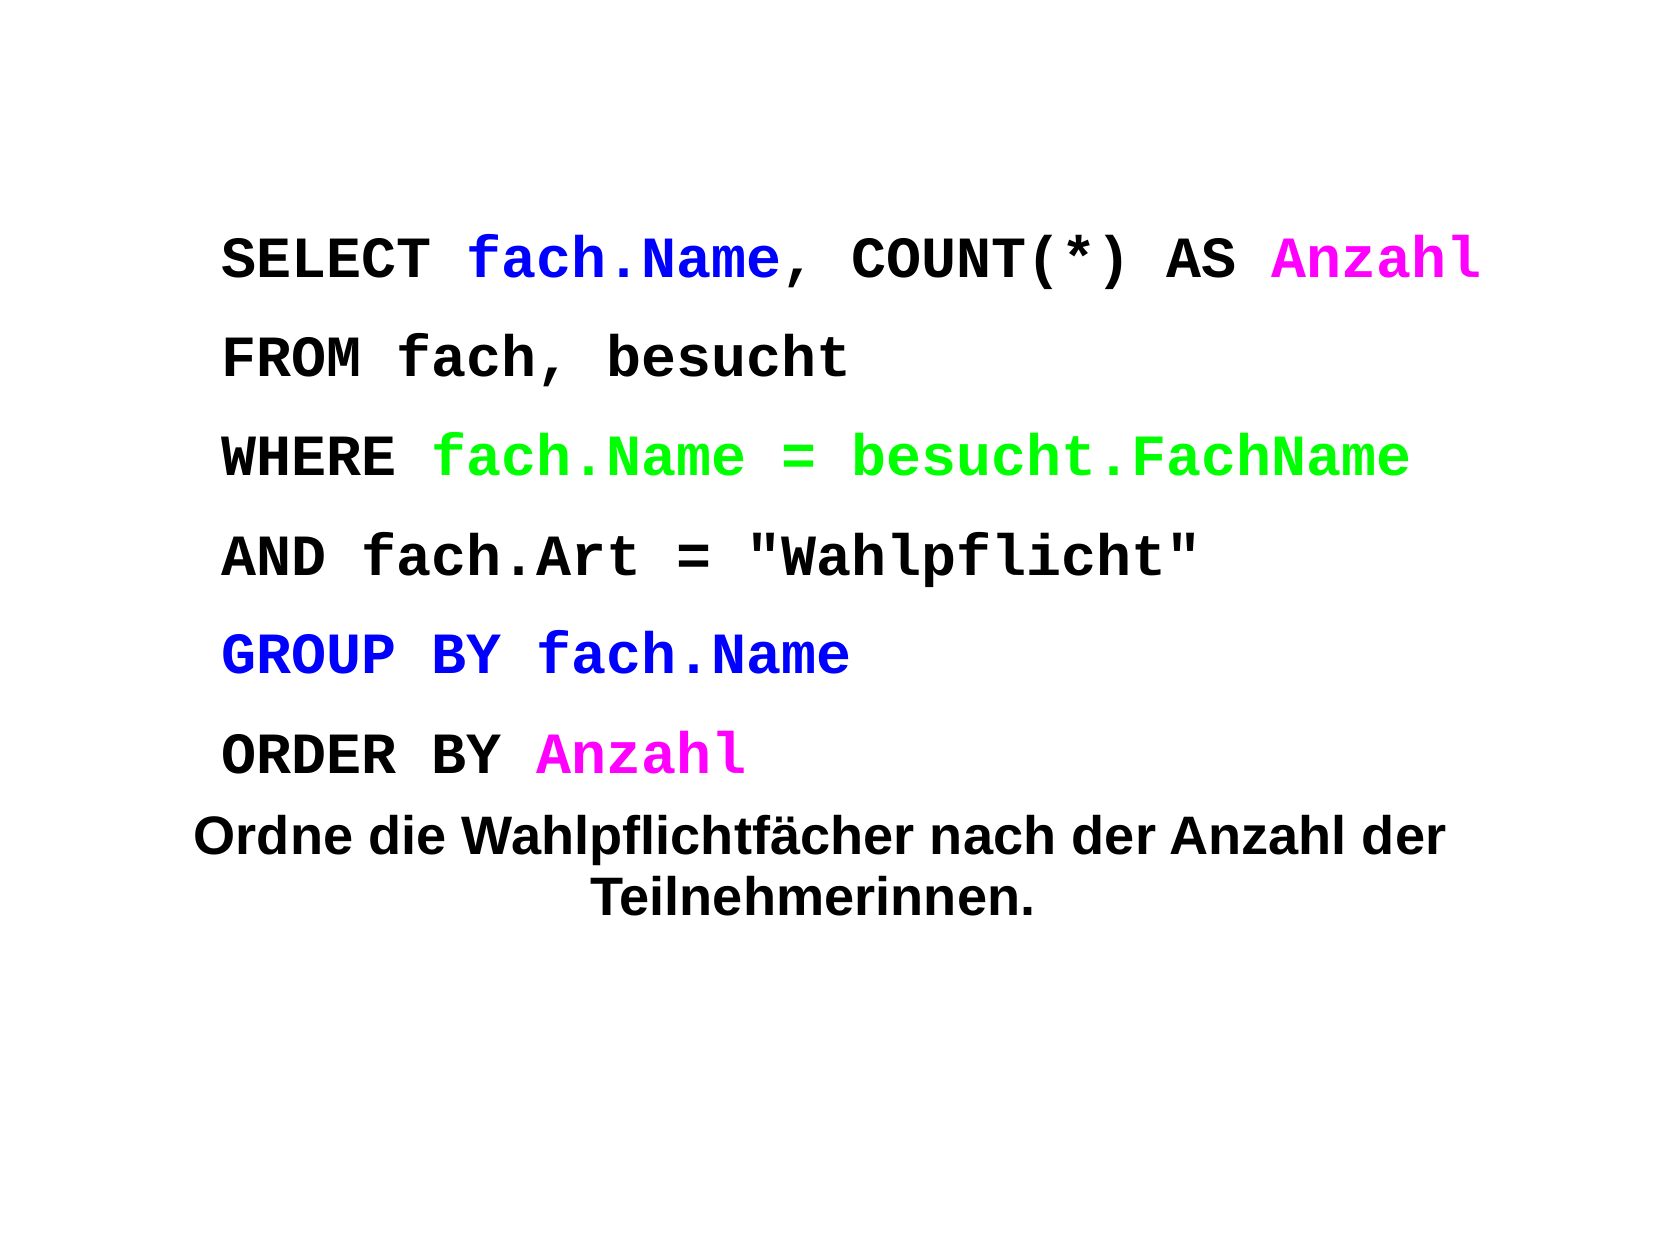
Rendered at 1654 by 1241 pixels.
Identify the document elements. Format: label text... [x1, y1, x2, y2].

text_box SELECT fach.Name, COUNT(*) AS Anzahl FROM fach, besucht WHERE fach.Name = besucht.FachName AND fach.Art = "Wahlpflicht" GROUP BY fach.Name ORDER BY Anzahl [206, 188, 1625, 836]
title Ordne die Wahlpflichtfächer nach der Anzahl der Teilnehmerinnen. [76, 787, 1566, 945]
